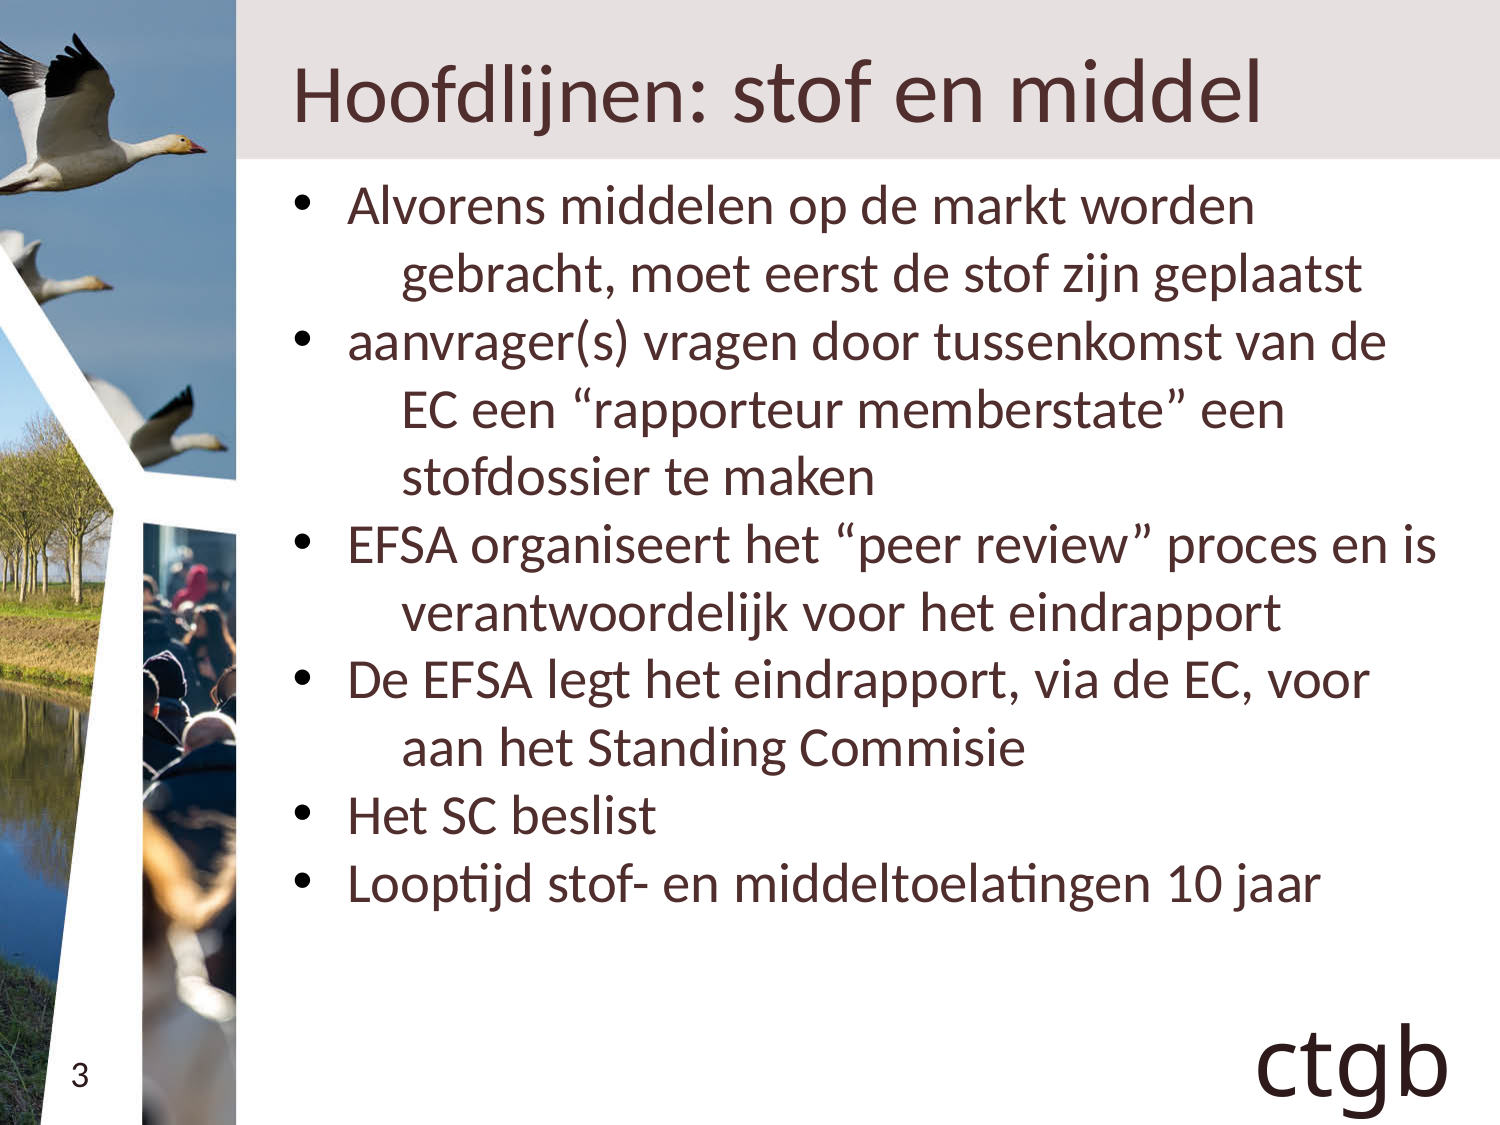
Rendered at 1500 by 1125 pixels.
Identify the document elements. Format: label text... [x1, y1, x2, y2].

list Alvorens middelen op de markt worden gebracht, moet eerst de stof zijn geplaatst aanvrager(s) vragen door tussenkomst van de EC een “rapporteur memberstate” een stofdossier te maken EFSA organiseert het “peer review” proces en is verantwoordelijk voor het eindrapport De EFSA legt het eindrapport, via de EC, voor aan het Standing Commisie Het SC beslist Looptijd stof- en middeltoelatingen 10 jaar [277, 160, 1459, 926]
title Hoofdlijnen: stof en middel [277, 10, 1459, 160]
